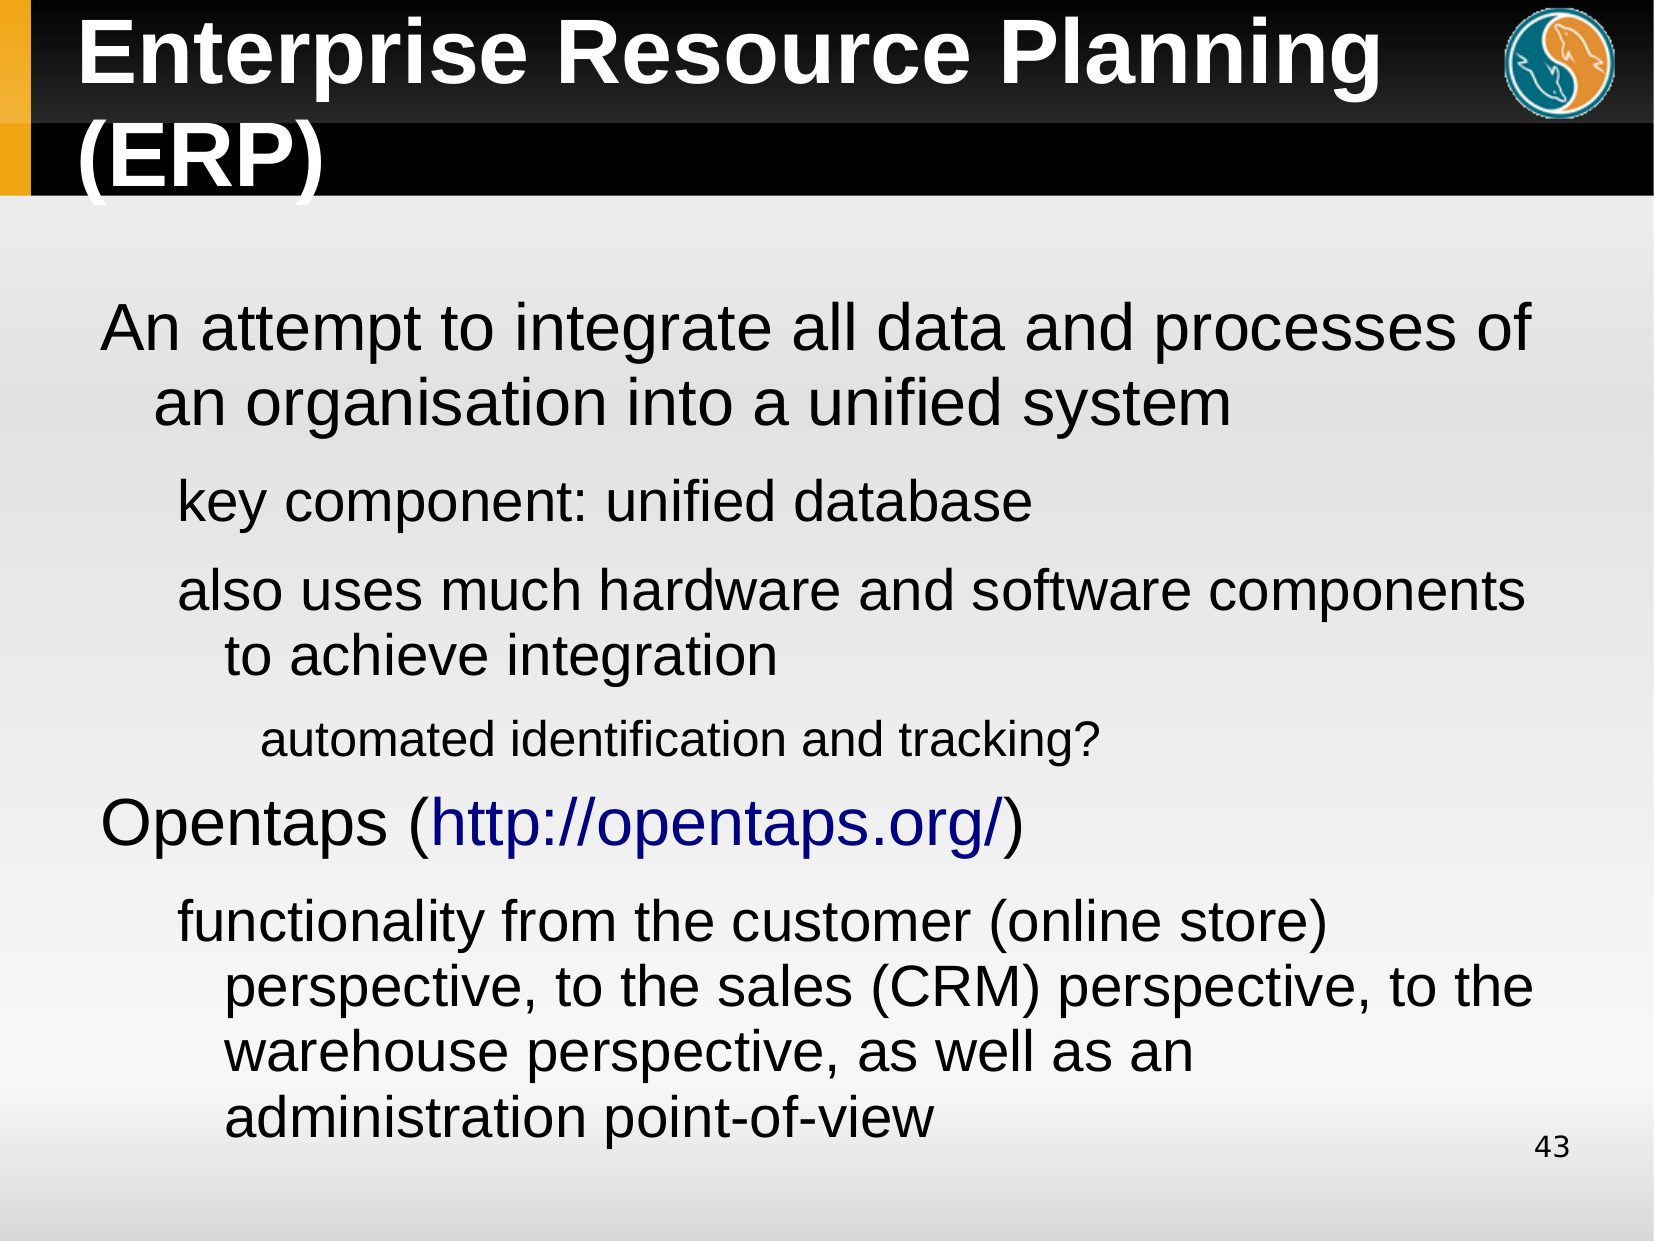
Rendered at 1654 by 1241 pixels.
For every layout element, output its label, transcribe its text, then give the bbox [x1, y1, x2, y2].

title Enterprise Resource Planning (ERP) [76, 1, 1565, 207]
list An attempt to integrate all data and processes of an organisation into a unified system key component: unified database also uses much hardware and software components to achieve integration automated identification and tracking? Opentaps (http://opentaps.org/) functionality from the customer (online store) perspective, to the sales (CRM) perspective, to the warehouse perspective, as well as an administration point-of-view [82, 290, 1571, 1150]
picture [0, 0, 1654, 1241]
